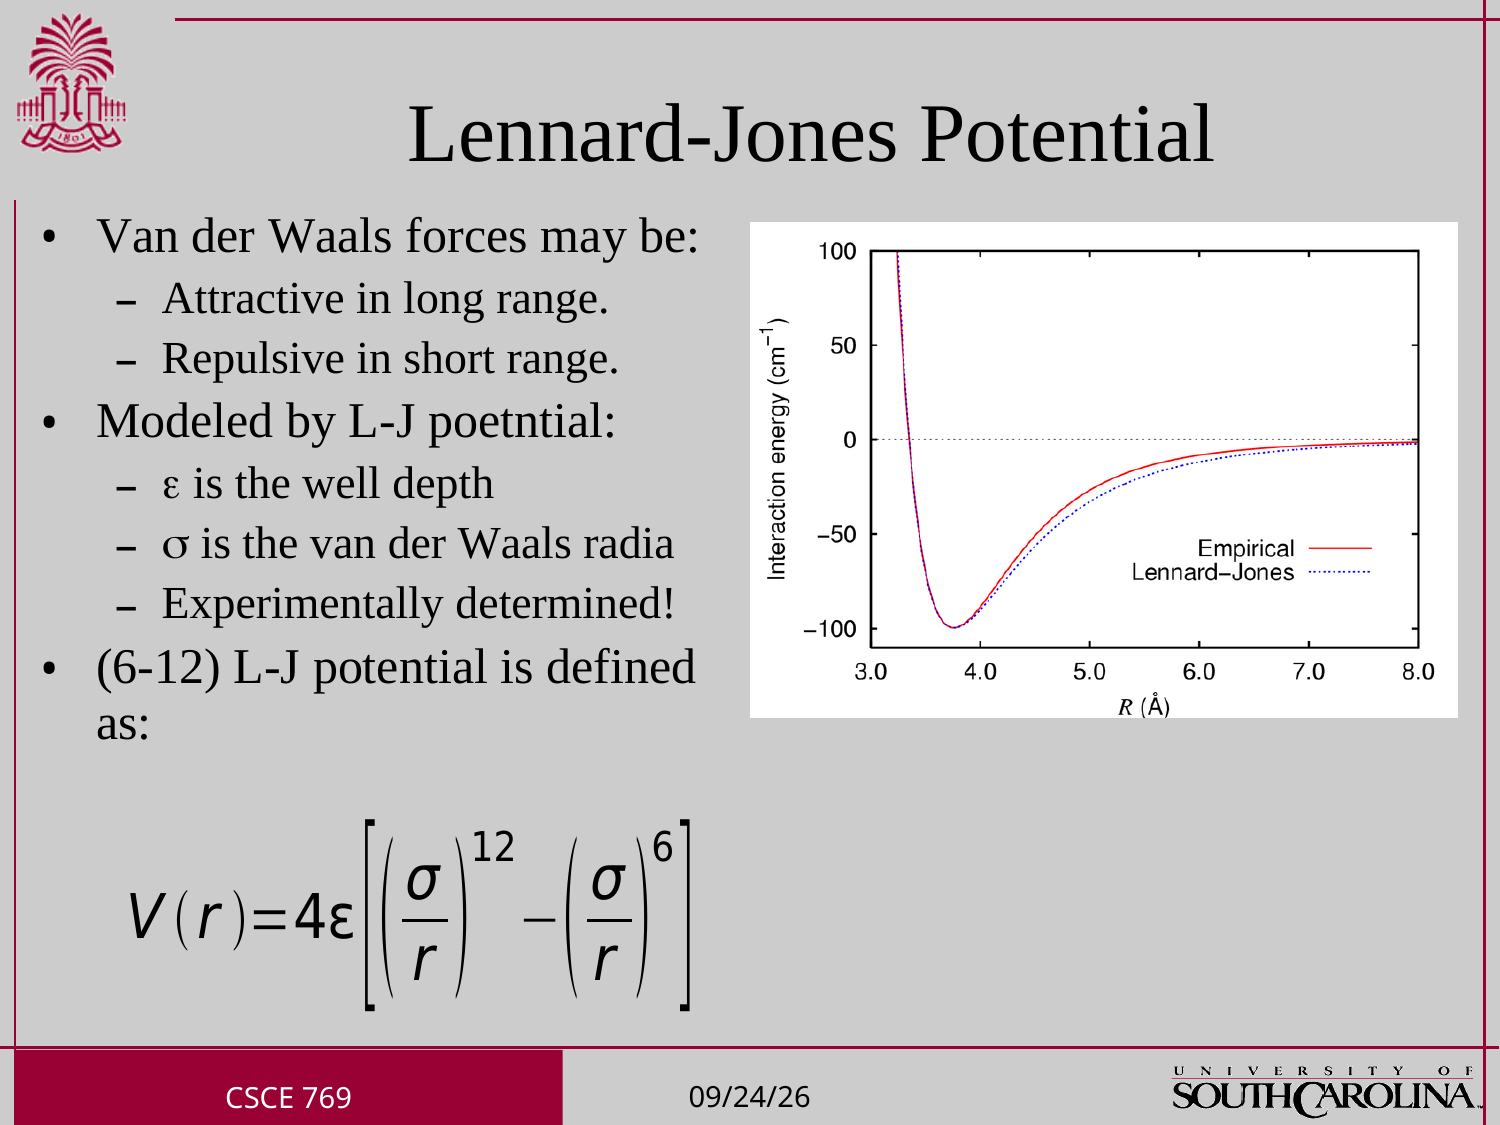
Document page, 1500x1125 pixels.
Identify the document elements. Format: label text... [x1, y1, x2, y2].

picture [1162, 1049, 1483, 1125]
picture [12, 12, 131, 155]
list Van der Waals forces may be: Attractive in long range. Repulsive in short range. Modeled by L-J poetntial:  is the well depth  is the van der Waals radia Experimentally determined! (6-12) L-J potential is defined as: [24, 200, 733, 826]
picture [750, 222, 1458, 718]
chart [112, 814, 713, 1013]
title Lennard-Jones Potential [174, 9, 1450, 188]
